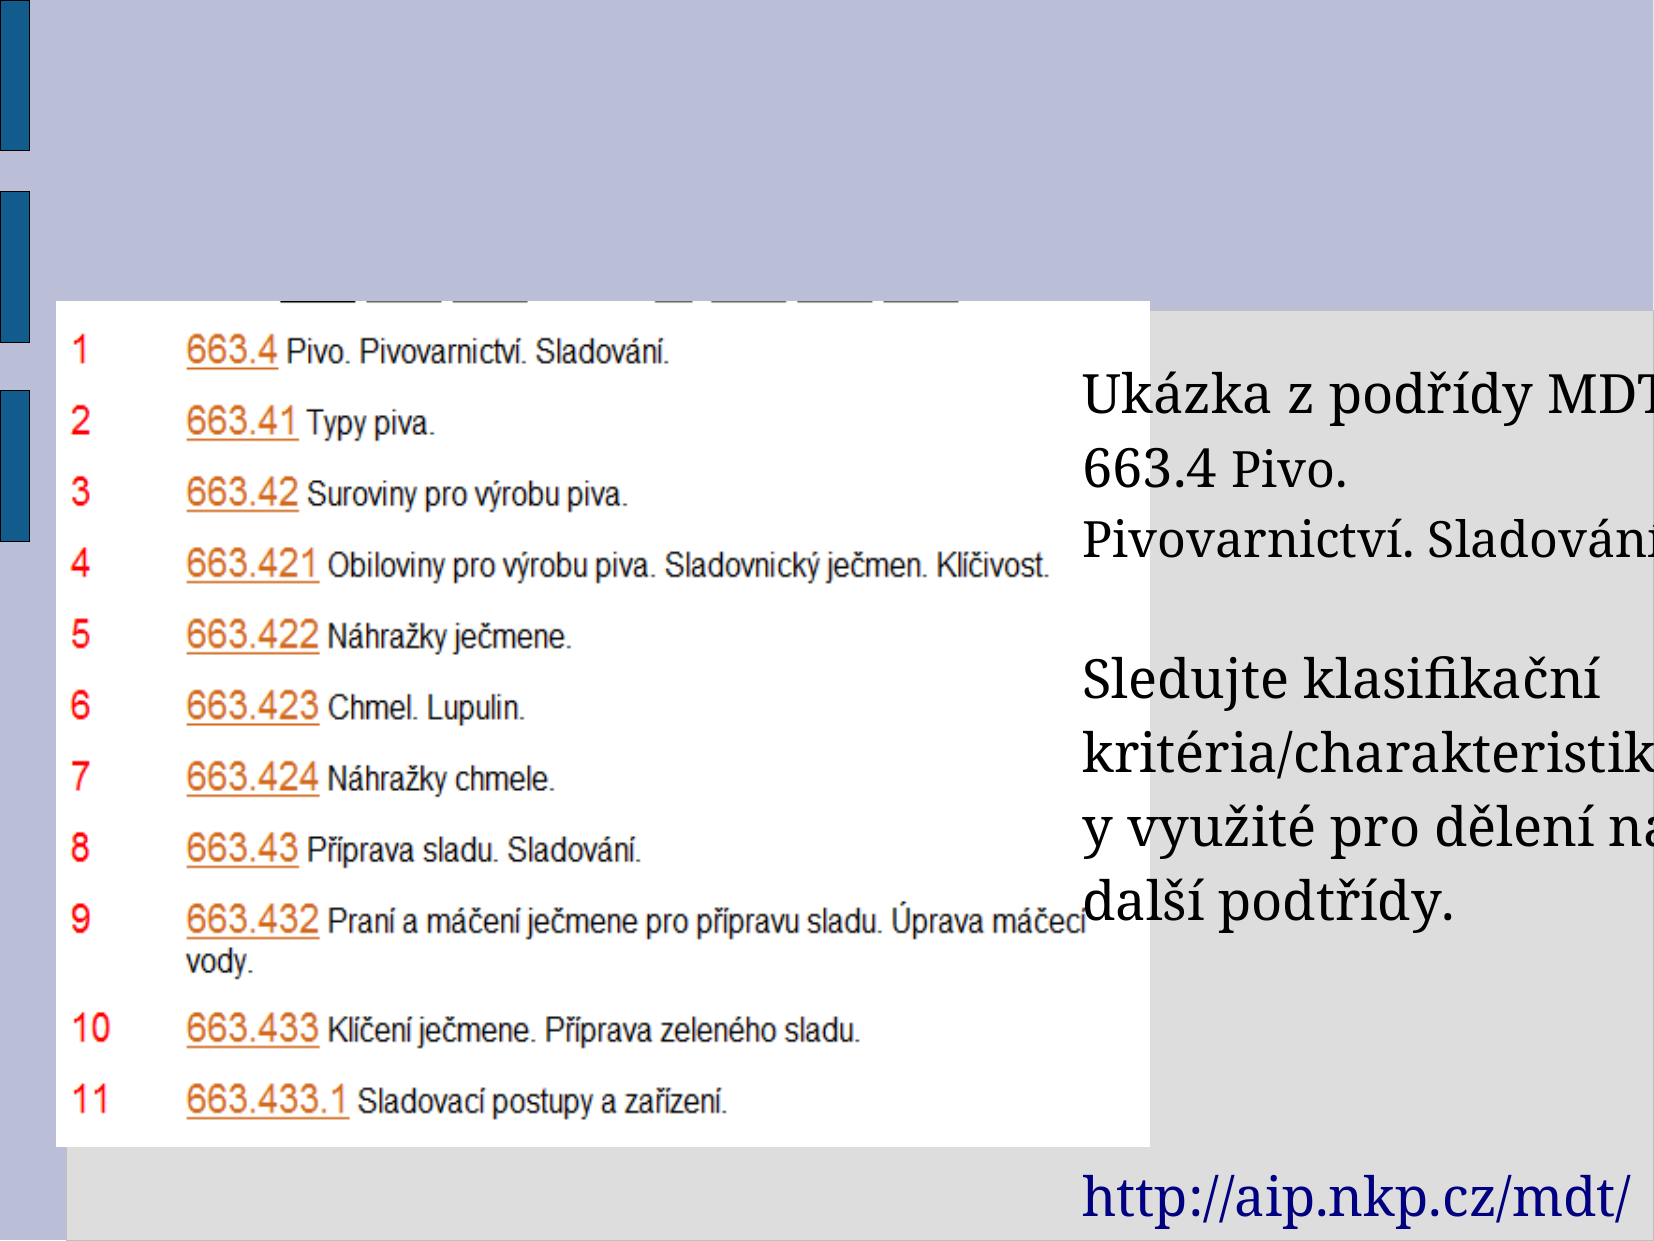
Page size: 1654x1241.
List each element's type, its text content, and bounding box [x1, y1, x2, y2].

list Ukázka z podřídy MDT 663.4 Pivo. Pivovarnictví. Sladování. Sledujte klasifikační kritéria/charakteristiky využité pro dělení na další podtřídy. http://aip.nkp.cz/mdt/ [1082, 355, 1654, 1123]
picture [56, 301, 1150, 1147]
